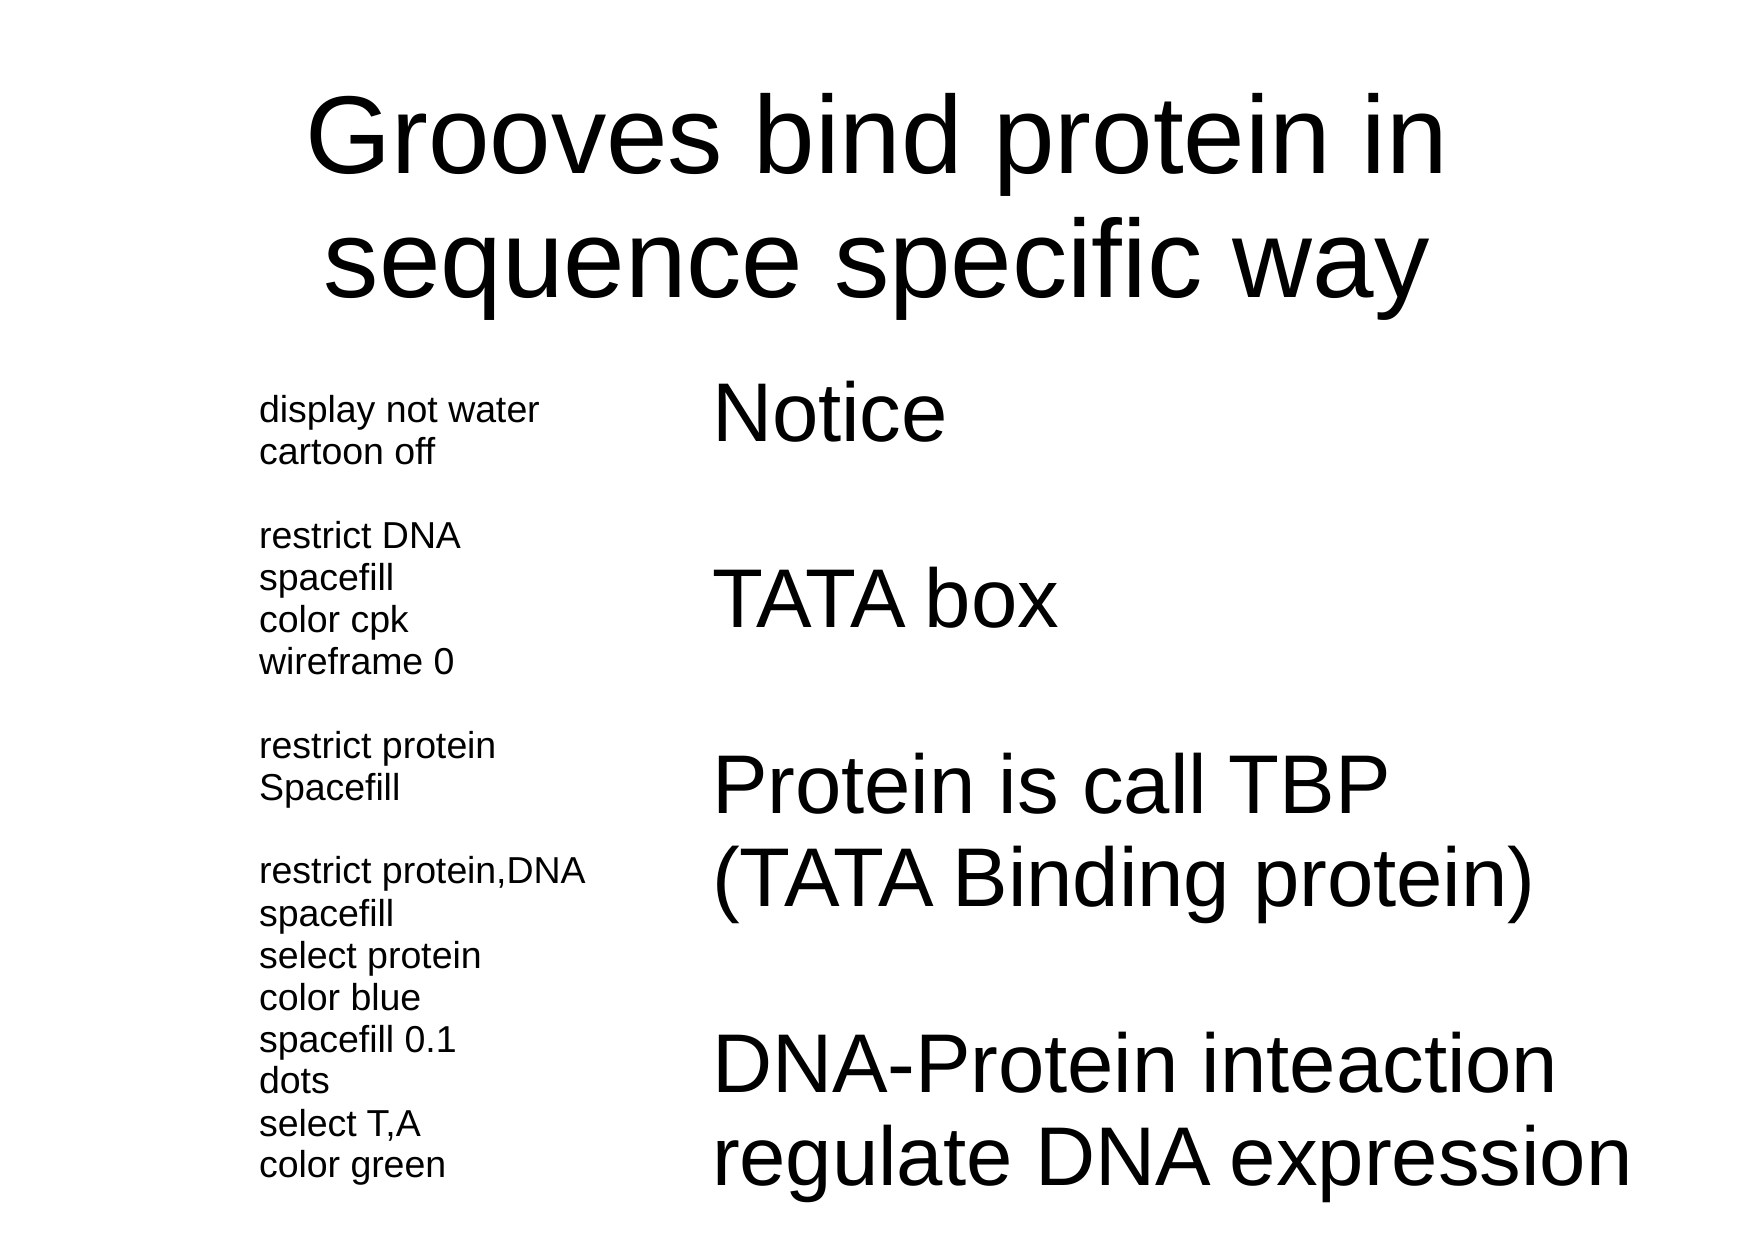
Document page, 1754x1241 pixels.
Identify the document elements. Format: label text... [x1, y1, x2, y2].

text_box Notice TATA box Protein is call TBP (TATA Binding protein) DNA-Protein inteaction regulate DNA expression [697, 358, 1721, 1211]
text_box display not water cartoon off restrict DNA spacefill color cpk wireframe 0 restrict protein Spacefill restrict protein,DNA spacefill select protein color blue spacefill 0.1 dots select T,A color green [244, 380, 697, 1194]
title Grooves bind protein in sequence specific way [140, 73, 1614, 321]
